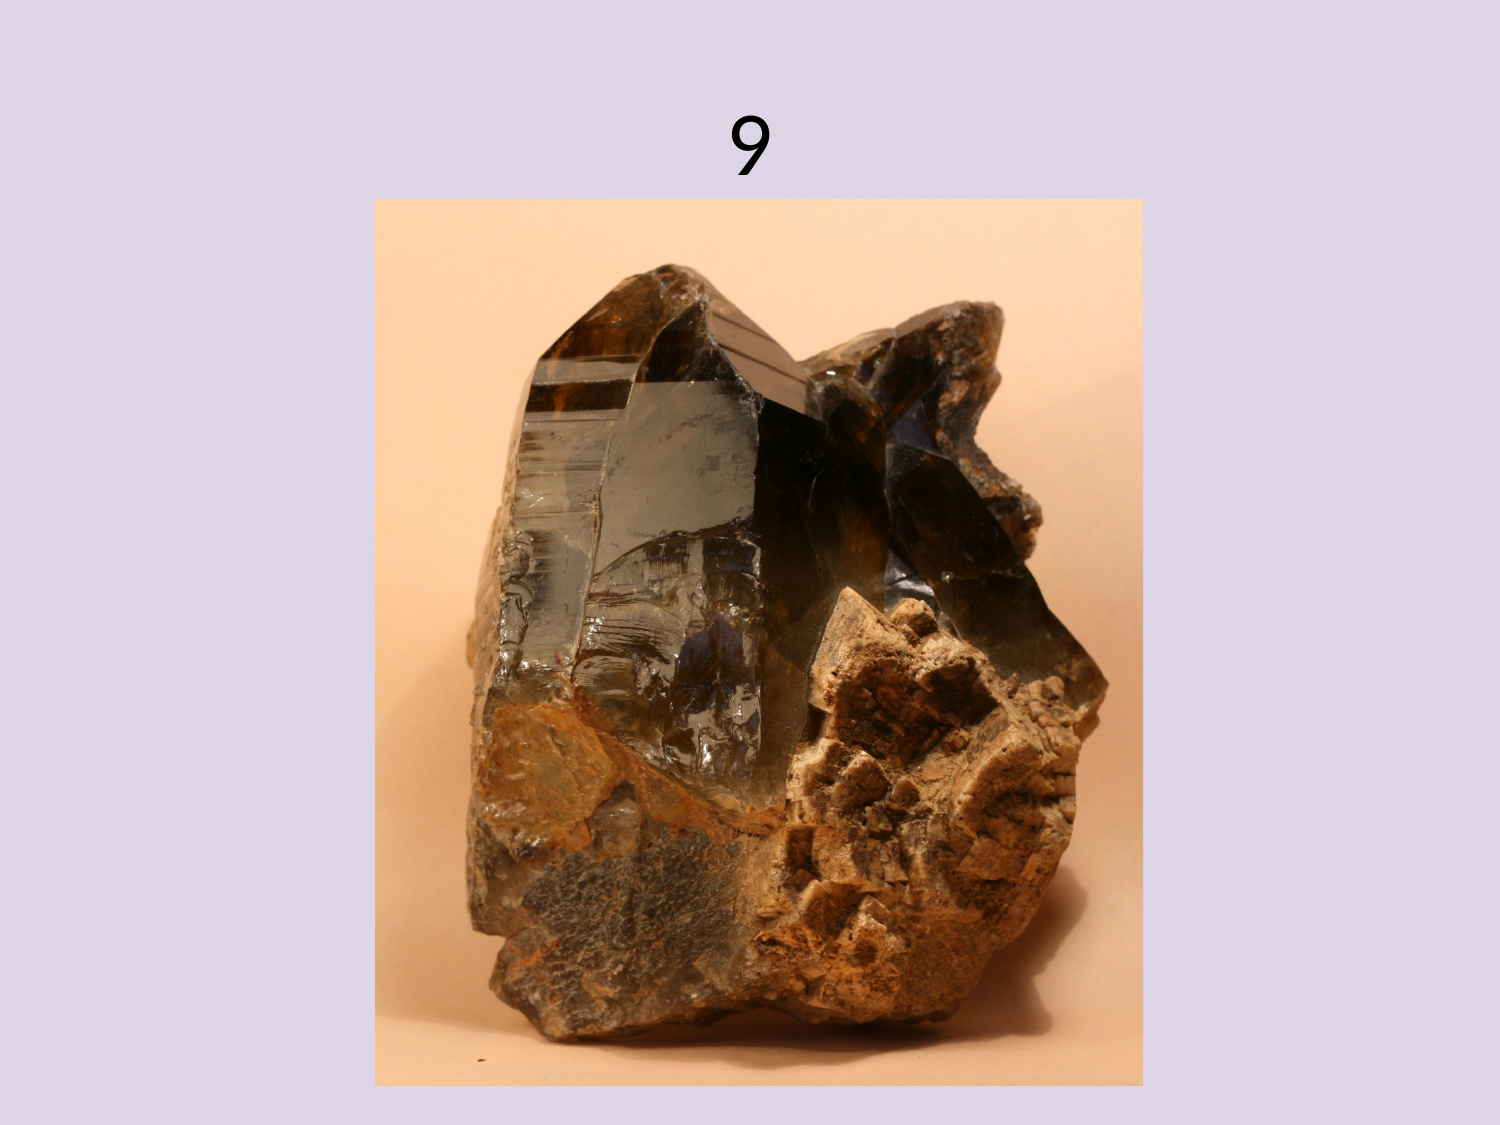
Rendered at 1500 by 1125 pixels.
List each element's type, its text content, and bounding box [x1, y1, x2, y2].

picture [375, 199, 1144, 1086]
title 9 [75, 45, 1426, 233]
